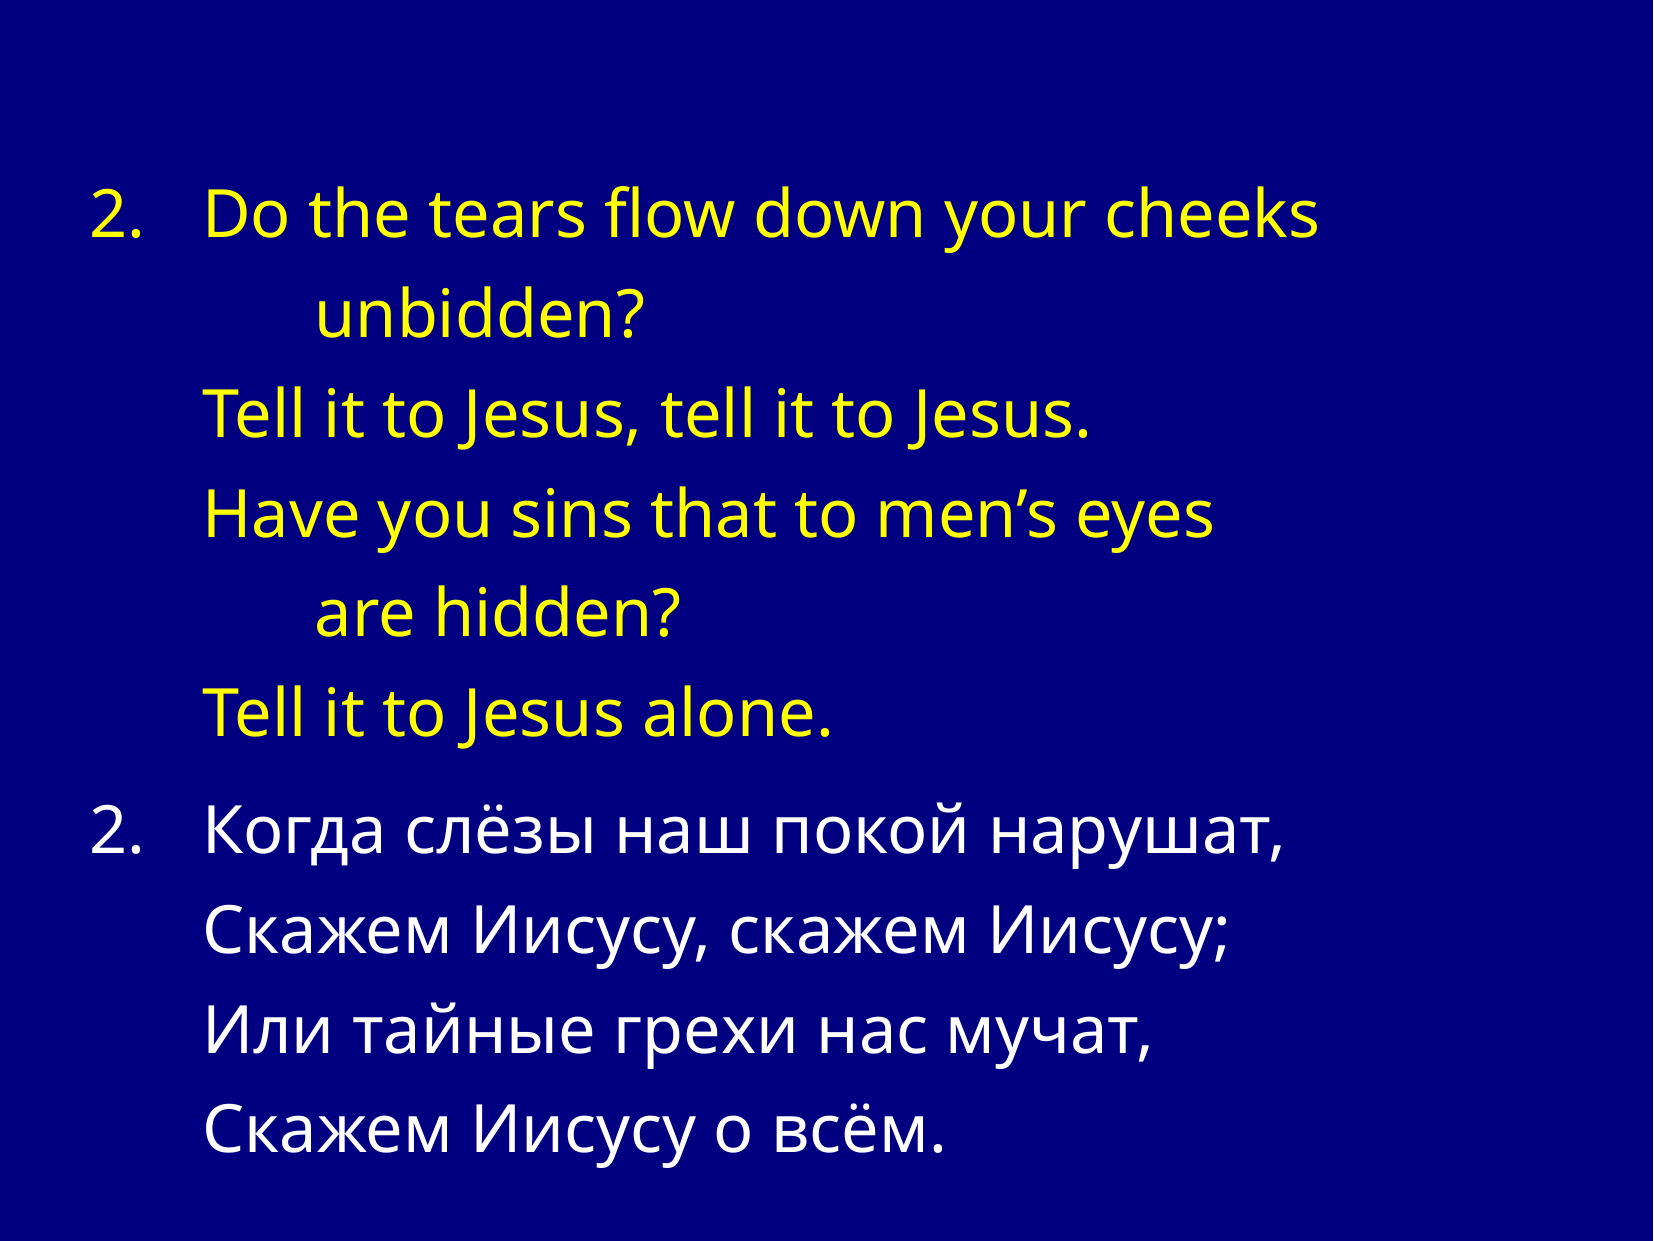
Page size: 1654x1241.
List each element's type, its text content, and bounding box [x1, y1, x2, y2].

text_box 2. Когда слёзы наш покой нарушат, Скажем Иисусу, скажем Иисусу; Или тайные грехи нас мучат, Скажем Иисусу о всём. [75, 675, 1576, 1163]
text_box 2. Do the tears flow down your cheeks unbidden? Tell it to Jesus, tell it to Jesus. Have you sins that to men’s eyes are hidden? Tell it to Jesus alone. [75, 150, 1576, 675]
